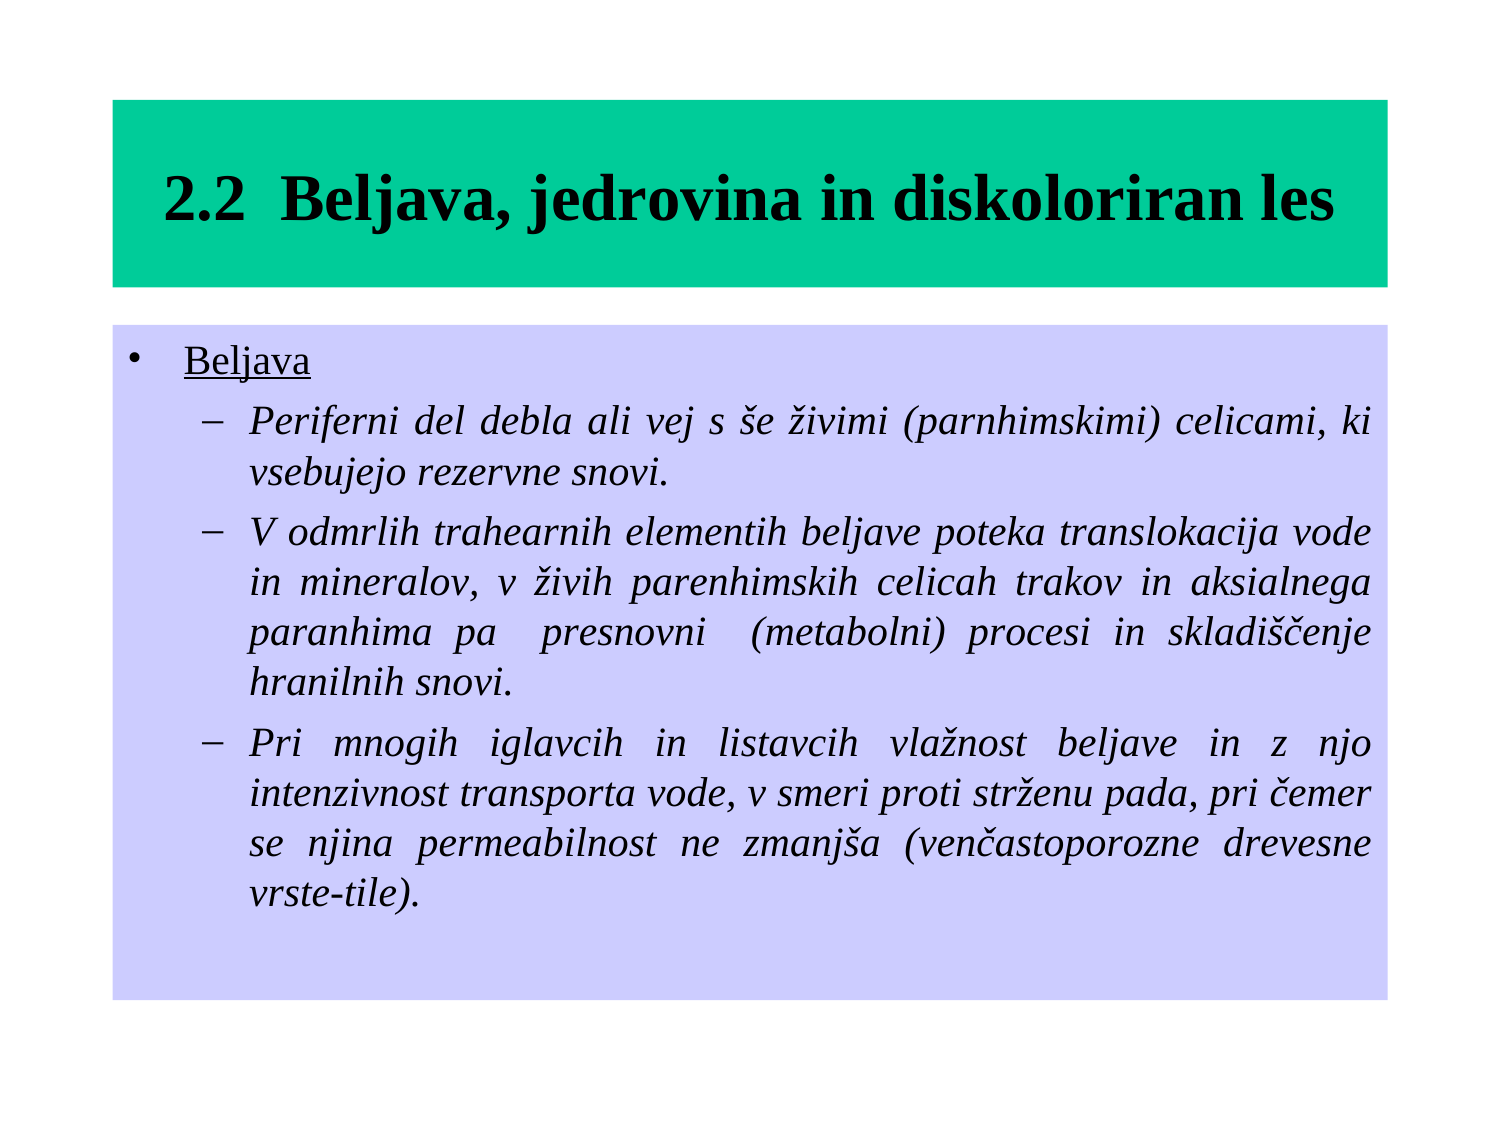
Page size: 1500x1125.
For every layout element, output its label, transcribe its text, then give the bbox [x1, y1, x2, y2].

list Beljava Periferni del debla ali vej s še živimi (parnhimskimi) celicami, ki vsebujejo rezervne snovi. V odmrlih trahearnih elementih beljave poteka translokacija vode in mineralov, v živih parenhimskih celicah trakov in aksialnega paranhima pa presnovni (metabolni) procesi in skladiščenje hranilnih snovi. Pri mnogih iglavcih in listavcih vlažnost beljave in z njo intenzivnost transporta vode, v smeri proti strženu pada, pri čemer se njina permeabilnost ne zmanjša (venčastoporozne drevesne vrste-tile). [112, 324, 1388, 1001]
title 2.2 Beljava, jedrovina in diskoloriran les [112, 99, 1388, 288]
